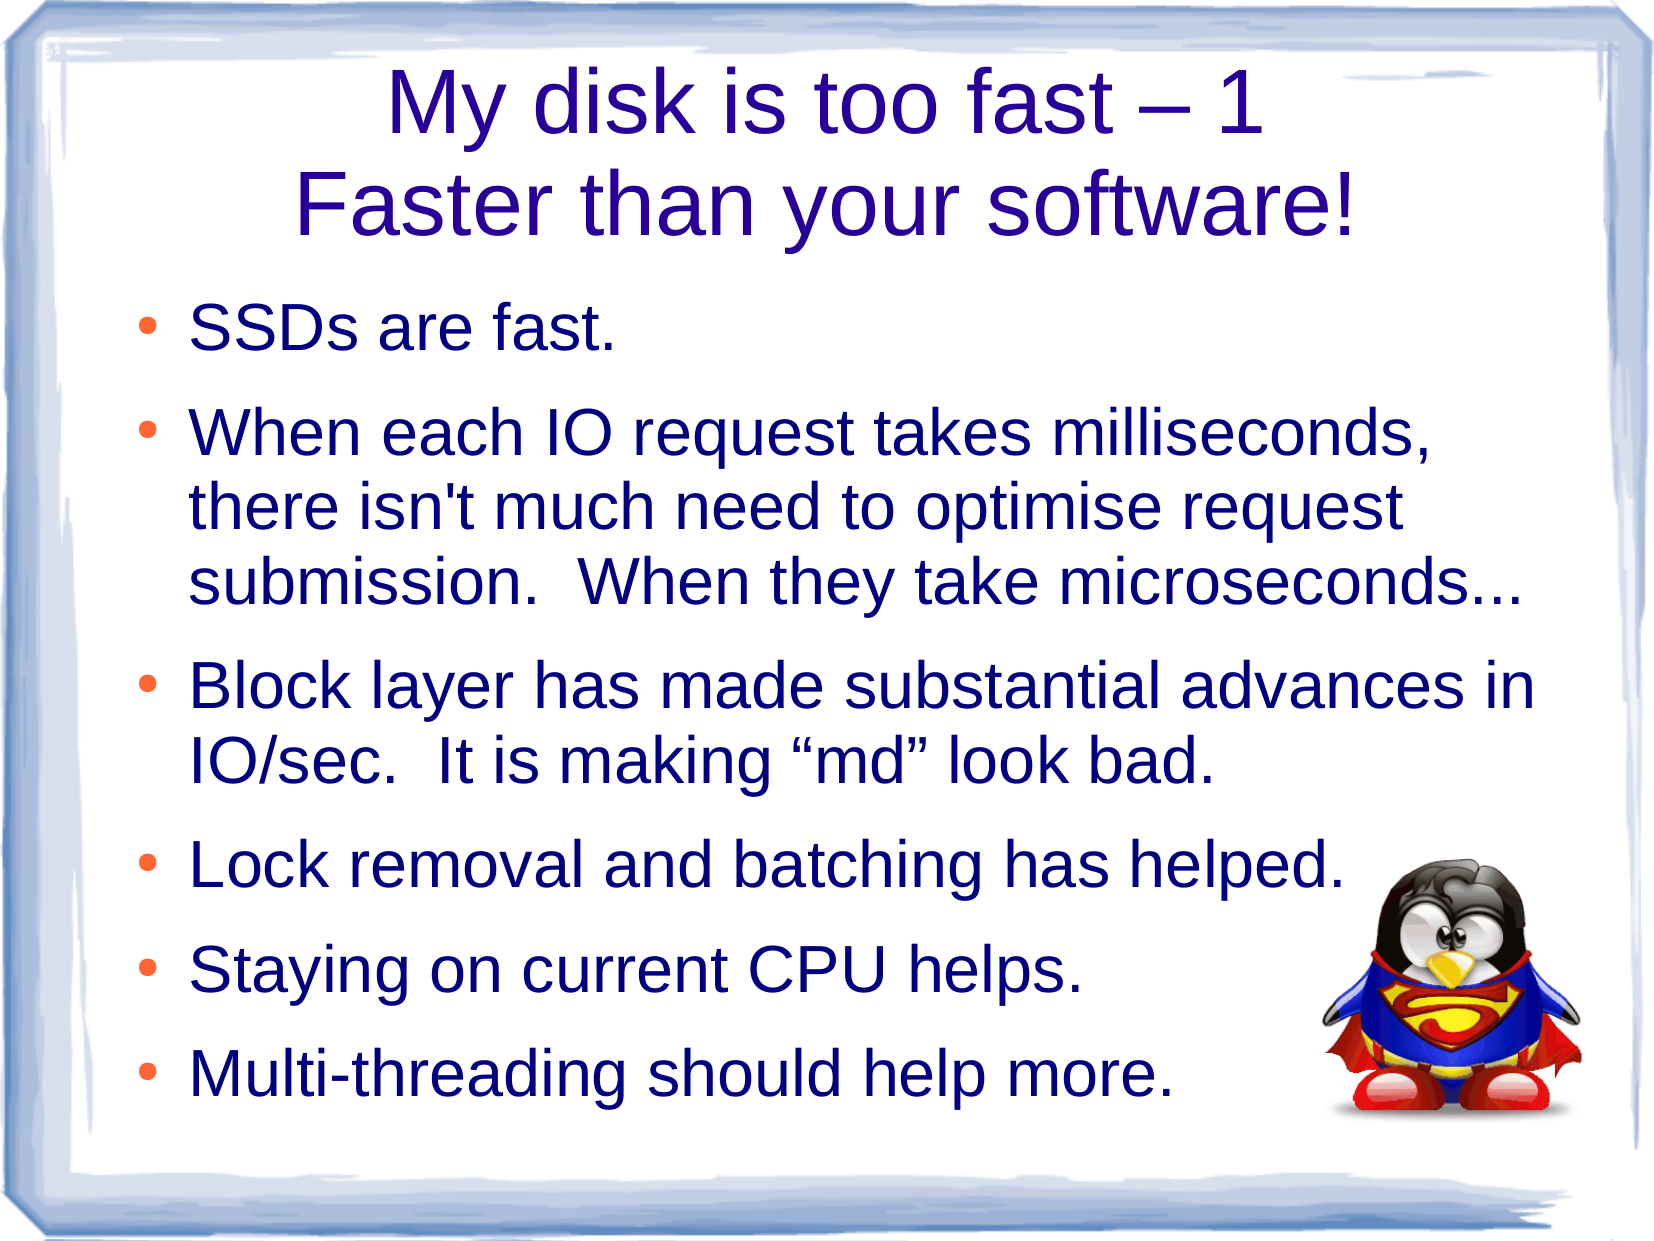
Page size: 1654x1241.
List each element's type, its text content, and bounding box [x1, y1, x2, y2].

title My disk is too fast – 1 Faster than your software! [82, 49, 1571, 257]
picture [0, 0, 1654, 1241]
list SSDs are fast. When each IO request takes milliseconds, there isn't much need to optimise request submission. When they take microseconds... Block layer has made substantial advances in IO/sec. It is making “md” look bad. Lock removal and batching has helped. Staying on current CPU helps. Multi-threading should help more. [118, 290, 1571, 1111]
